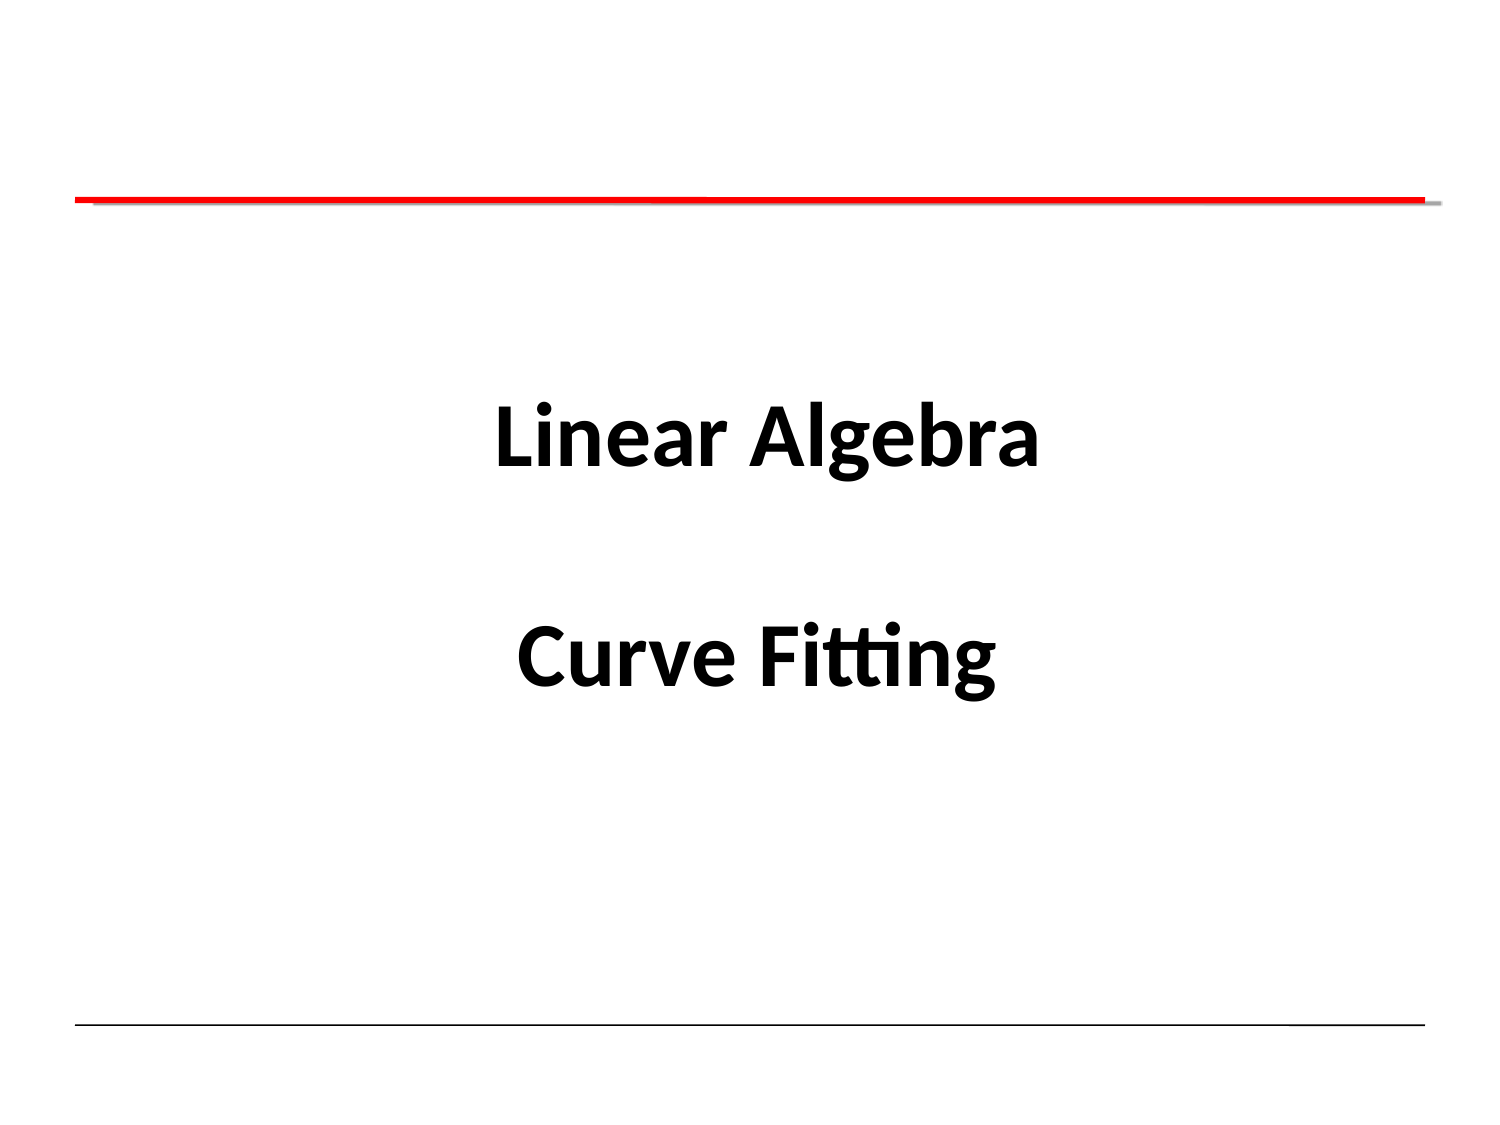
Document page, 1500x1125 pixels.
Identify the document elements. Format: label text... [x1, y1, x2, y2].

title Linear Algebra Curve Fitting [7, 367, 1500, 713]
